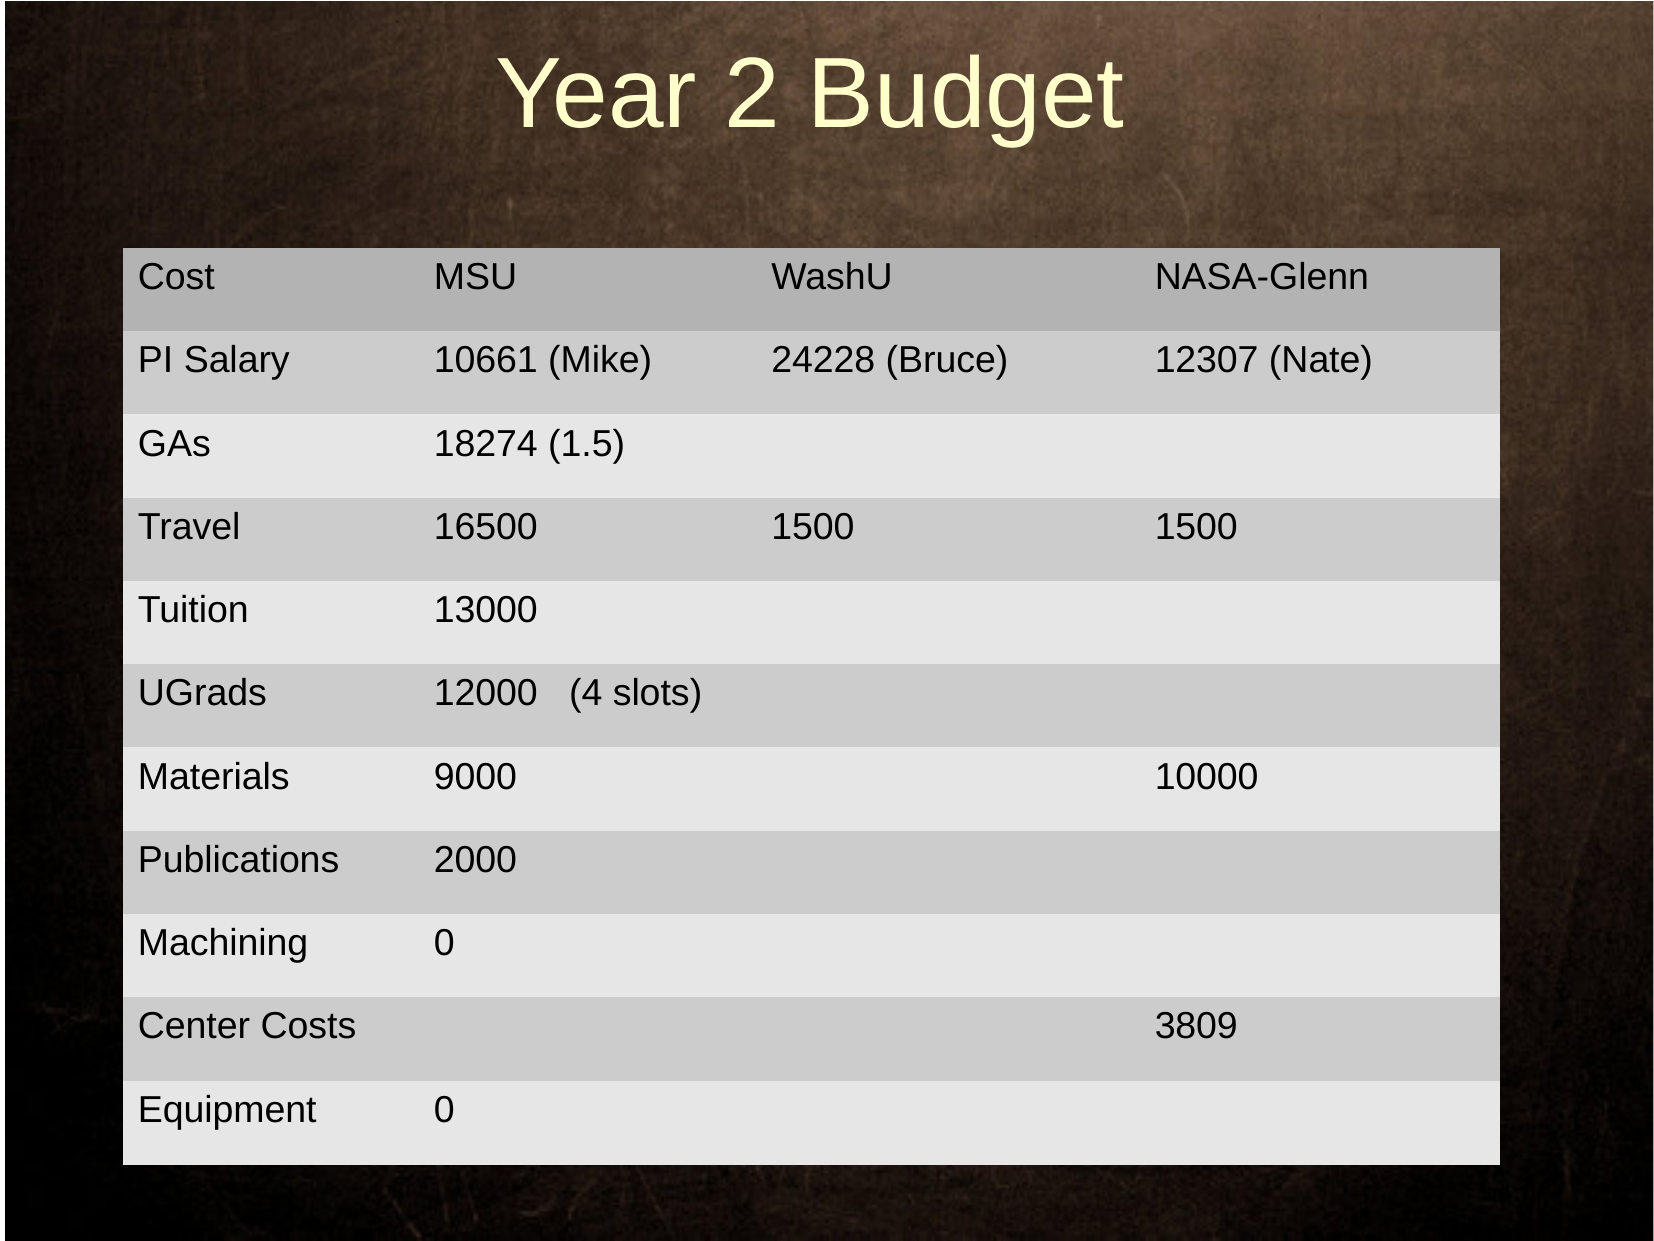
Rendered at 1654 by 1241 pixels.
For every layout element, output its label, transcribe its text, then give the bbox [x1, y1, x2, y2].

table_cell [1462, 331, 1500, 414]
table_cell 9000 [419, 747, 721, 831]
table_cell [757, 997, 1105, 1081]
table_cell [757, 414, 1105, 498]
text_box Year 2 Budget [75, 30, 1546, 157]
table_cell [1424, 664, 1462, 747]
table_cell Equipment [123, 1081, 419, 1165]
table_cell [721, 747, 757, 831]
table_cell PI Salary [123, 331, 419, 414]
table_cell [1105, 747, 1140, 831]
table_cell 13000 [419, 581, 721, 664]
table_cell [721, 581, 757, 664]
table_cell [1105, 414, 1140, 498]
table_cell 12000 (4 slots) [419, 664, 721, 747]
table_cell 10661 (Mike) [419, 331, 721, 414]
table_header Cost [123, 248, 419, 331]
table_cell [1424, 1081, 1462, 1165]
table_header [1105, 248, 1140, 331]
table_cell [1462, 581, 1500, 664]
table_cell [757, 914, 1105, 997]
table_cell [721, 664, 757, 747]
table_cell [1462, 1081, 1500, 1165]
table_cell 16500 [419, 498, 721, 581]
table_cell 24228 (Bruce) [757, 331, 1105, 414]
table_cell [1424, 414, 1462, 498]
table_cell [1105, 331, 1140, 414]
table_header [1462, 248, 1500, 331]
table_cell [721, 997, 757, 1081]
table_cell [1424, 331, 1462, 414]
table_cell [1424, 498, 1462, 581]
table_cell [1462, 747, 1500, 831]
table_cell [1462, 997, 1500, 1081]
table_header NASA-Glenn [1140, 248, 1424, 331]
table_cell [1105, 997, 1140, 1081]
table_cell [1462, 664, 1500, 747]
table_cell [1105, 1081, 1140, 1165]
table_cell [757, 831, 1105, 914]
table_cell [1105, 914, 1140, 997]
table_cell [1424, 831, 1462, 914]
table_cell 12307 (Nate) [1140, 331, 1424, 414]
table_cell Materials [123, 747, 419, 831]
table_cell [757, 1081, 1105, 1165]
table_cell 0 [419, 914, 721, 997]
table_cell 10000 [1140, 747, 1424, 831]
picture [5, 1, 1654, 1241]
table_cell [1424, 914, 1462, 997]
table_cell [1140, 414, 1424, 498]
table_cell [1424, 747, 1462, 831]
table_cell [1140, 831, 1424, 914]
table_cell GAs [123, 414, 419, 498]
table_cell [1140, 581, 1424, 664]
table_header [721, 248, 757, 331]
table_cell Center Costs [123, 997, 419, 1081]
table_cell [721, 498, 757, 581]
table_cell 2000 [419, 831, 721, 914]
table_cell [1424, 581, 1462, 664]
table_cell [1105, 664, 1140, 747]
table_cell [721, 1081, 757, 1165]
table_cell [1462, 498, 1500, 581]
table_cell [757, 747, 1105, 831]
table_cell Machining [123, 914, 419, 997]
table_cell [1105, 498, 1140, 581]
table_cell 0 [419, 1081, 721, 1165]
table_cell [1462, 831, 1500, 914]
table_cell Publications [123, 831, 419, 914]
table_cell [721, 914, 757, 997]
table_cell [1105, 581, 1140, 664]
table_cell 1500 [1140, 498, 1424, 581]
table_cell 3809 [1140, 997, 1424, 1081]
table_cell Tuition [123, 581, 419, 664]
table_cell [1462, 414, 1500, 498]
table_header WashU [757, 248, 1105, 331]
table_cell [721, 831, 757, 914]
table_cell [1105, 831, 1140, 914]
table_cell [1140, 664, 1424, 747]
table_header MSU [419, 248, 721, 331]
table_cell [757, 664, 1105, 747]
table_cell UGrads [123, 664, 419, 747]
table_cell [757, 581, 1105, 664]
table_cell 18274 (1.5) [419, 414, 721, 498]
table_cell [721, 414, 757, 498]
table_cell [1462, 914, 1500, 997]
table_header [1424, 248, 1462, 331]
table_cell [419, 997, 721, 1081]
table_cell [721, 331, 757, 414]
table_cell 1500 [757, 498, 1105, 581]
table_cell [1140, 914, 1424, 997]
table_cell Travel [123, 498, 419, 581]
table_cell [1424, 997, 1462, 1081]
table_cell [1140, 1081, 1424, 1165]
